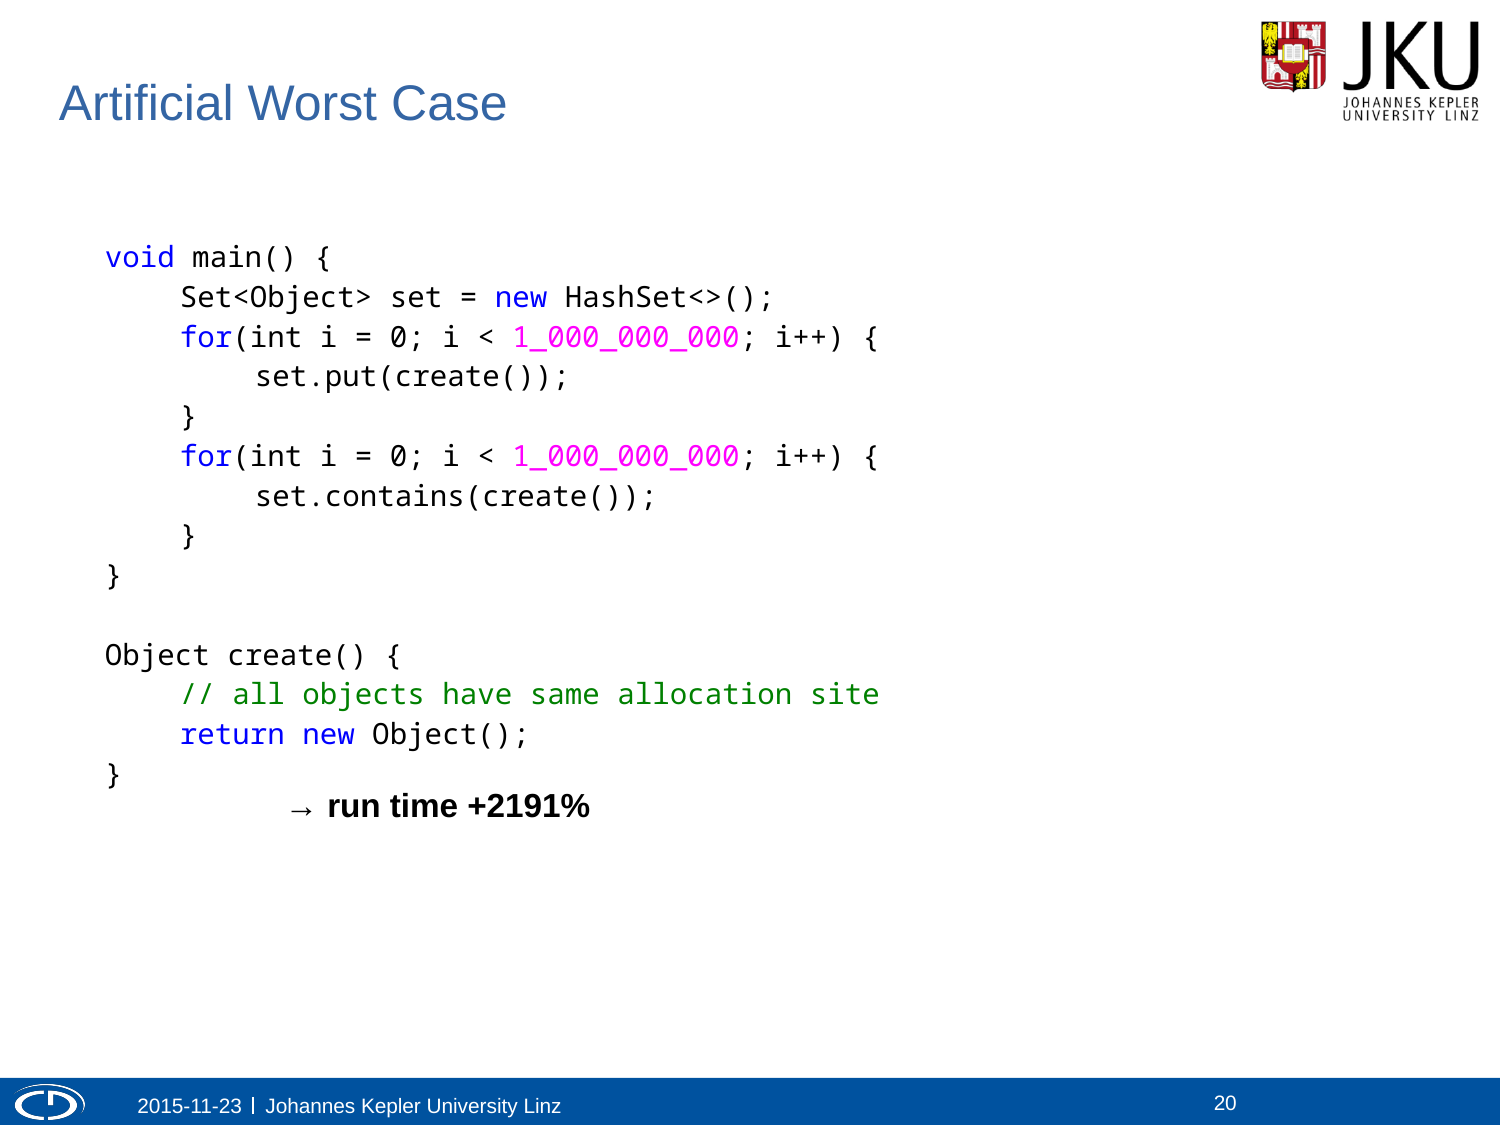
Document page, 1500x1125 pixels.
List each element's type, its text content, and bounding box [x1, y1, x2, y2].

picture [11, 1077, 88, 1125]
text_box → run time +2191% [270, 780, 606, 833]
title Artificial Worst Case [58, 58, 1004, 148]
picture [1249, 7, 1495, 129]
text_box void main() { Set<Object> set = new HashSet<>(); for(int i = 0; i < 1_000_000_000; i++) { set.put(create()); } for(int i = 0; i < 1_000_000_000; i++) { set.contains(create()); } } Object create() { // all objects have same allocation site return new Object(); } [90, 228, 895, 721]
